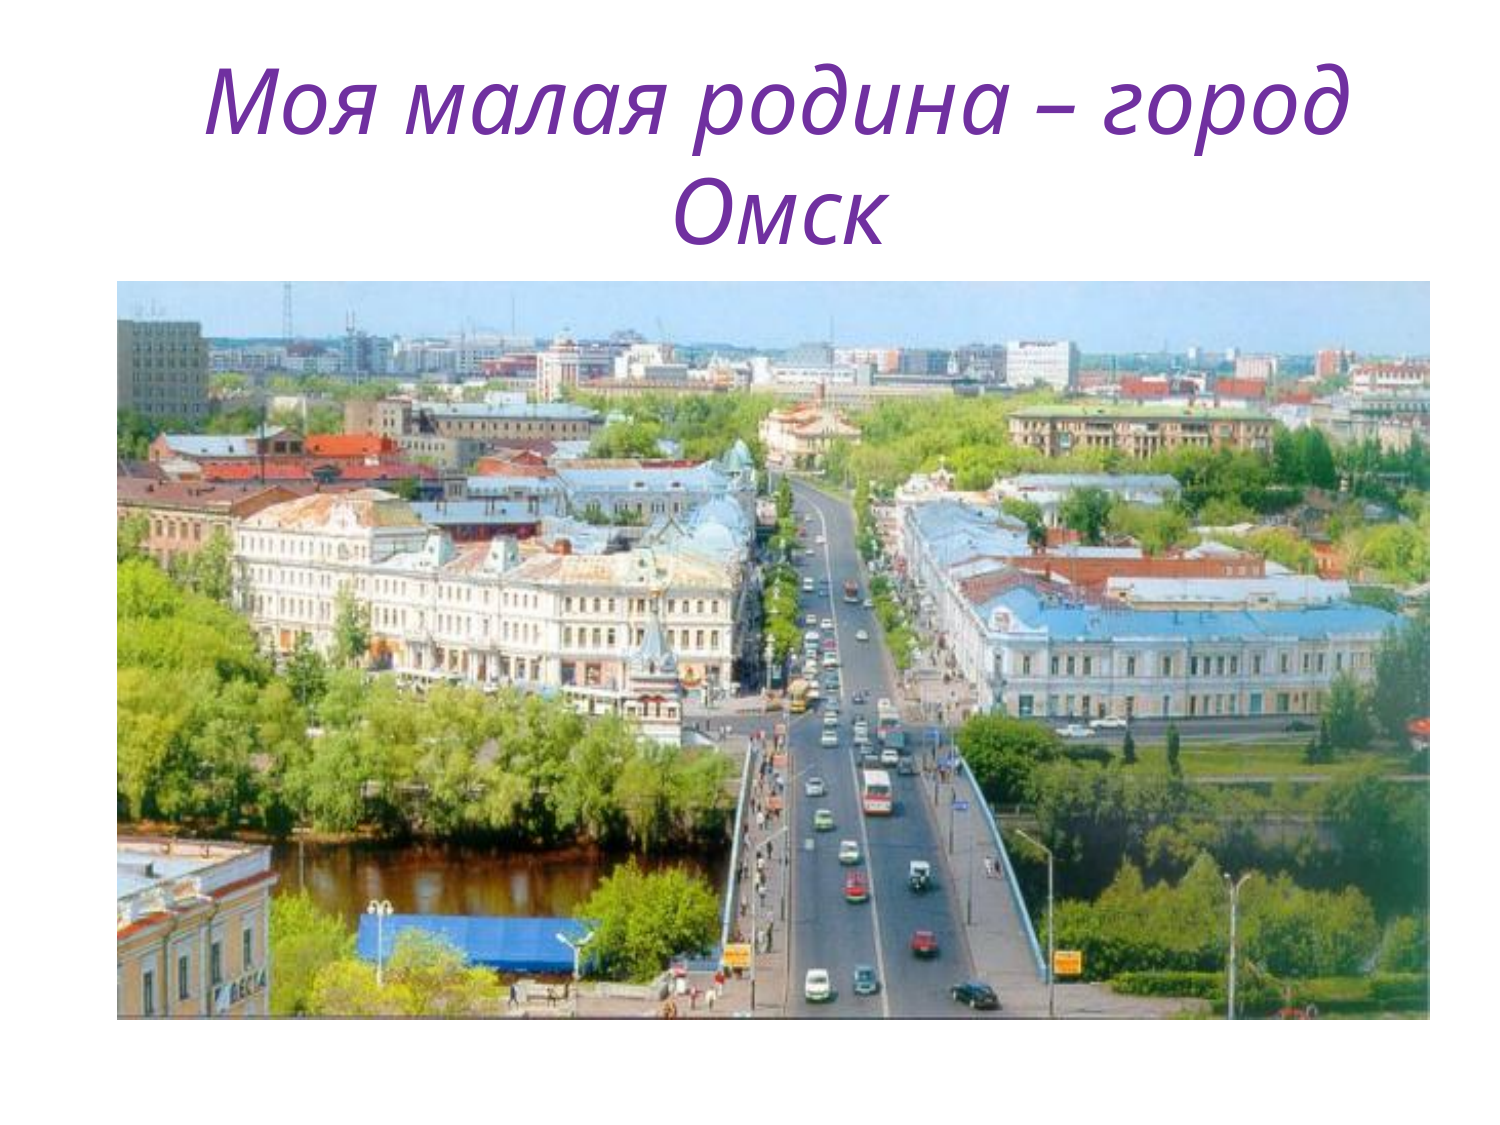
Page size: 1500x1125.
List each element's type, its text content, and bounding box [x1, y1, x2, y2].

picture [117, 281, 1430, 1020]
title Моя малая родина – город Омск [117, 35, 1439, 211]
